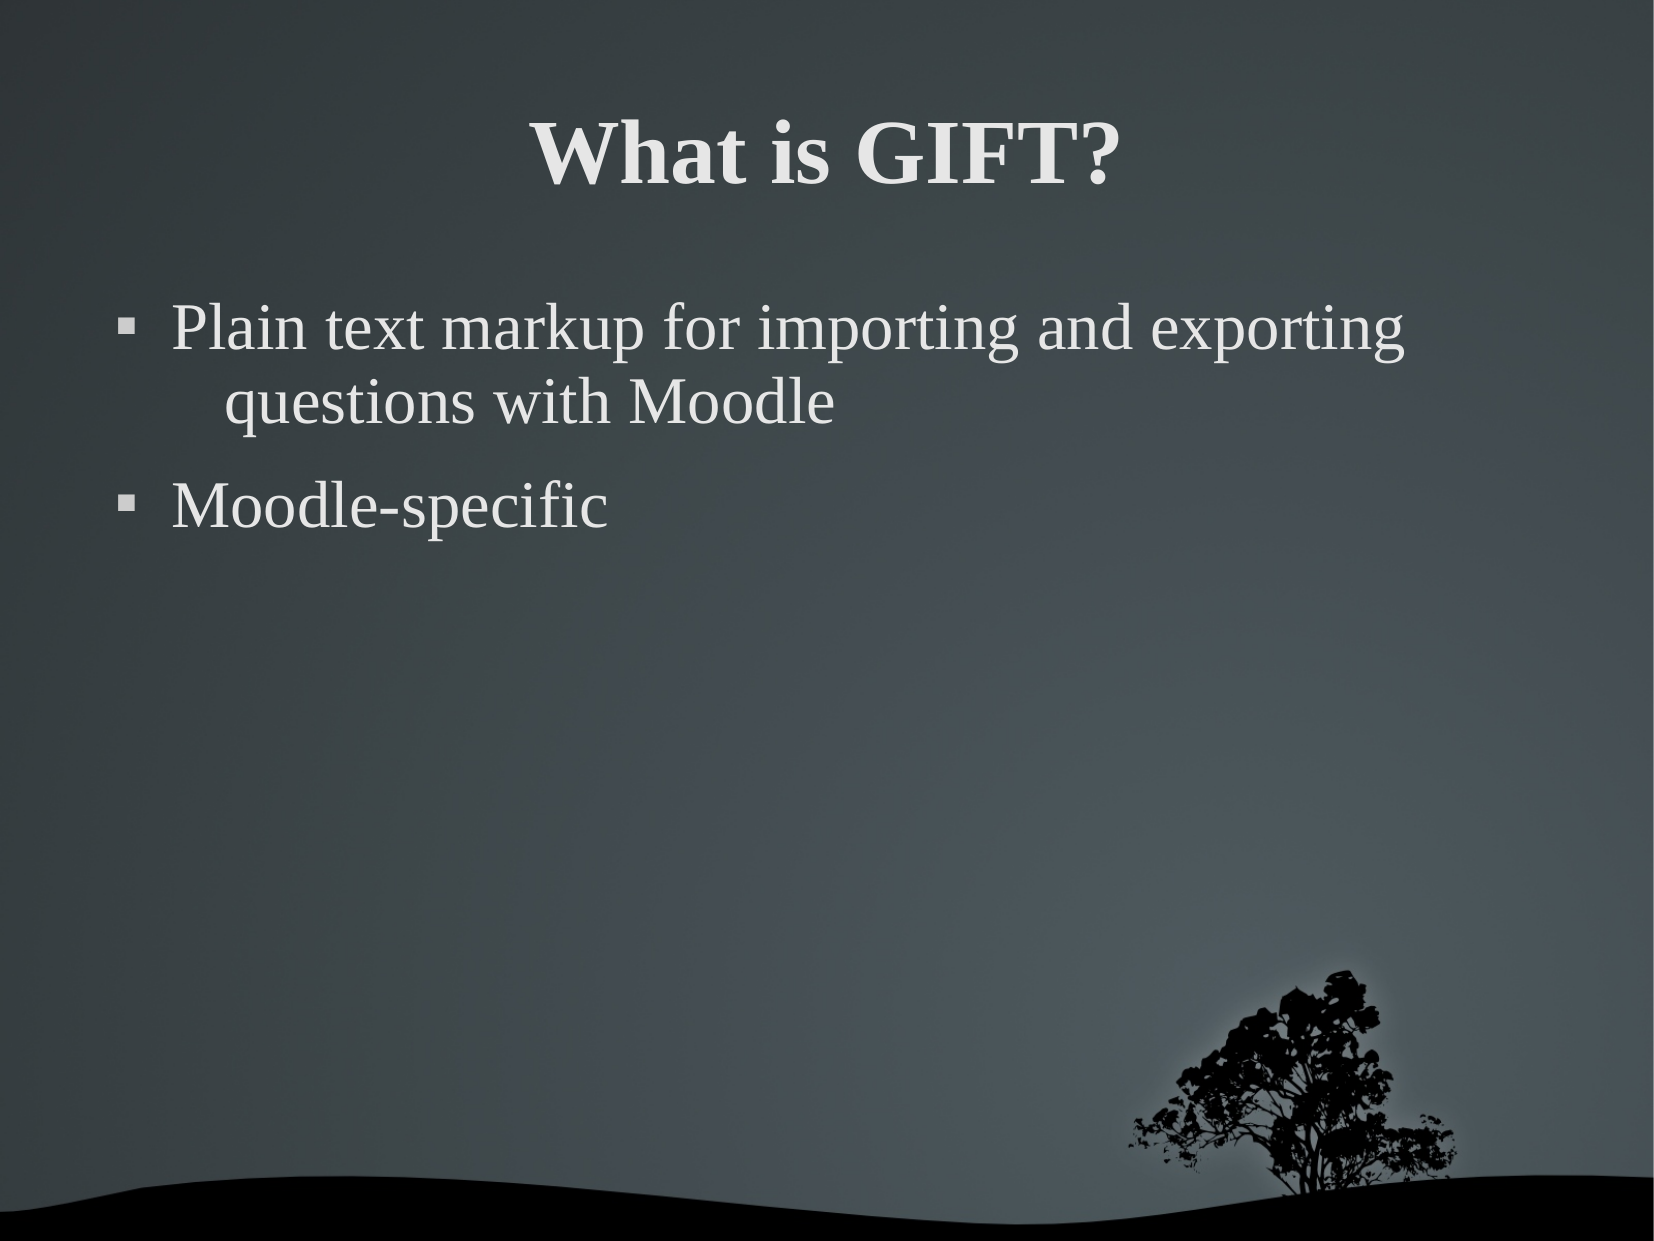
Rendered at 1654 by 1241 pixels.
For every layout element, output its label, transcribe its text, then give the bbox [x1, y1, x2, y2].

list Plain text markup for importing and exporting questions with Moodle Moodle-specific [82, 290, 1571, 1094]
title What is GIFT? [82, 56, 1571, 250]
picture [0, 0, 1654, 1241]
